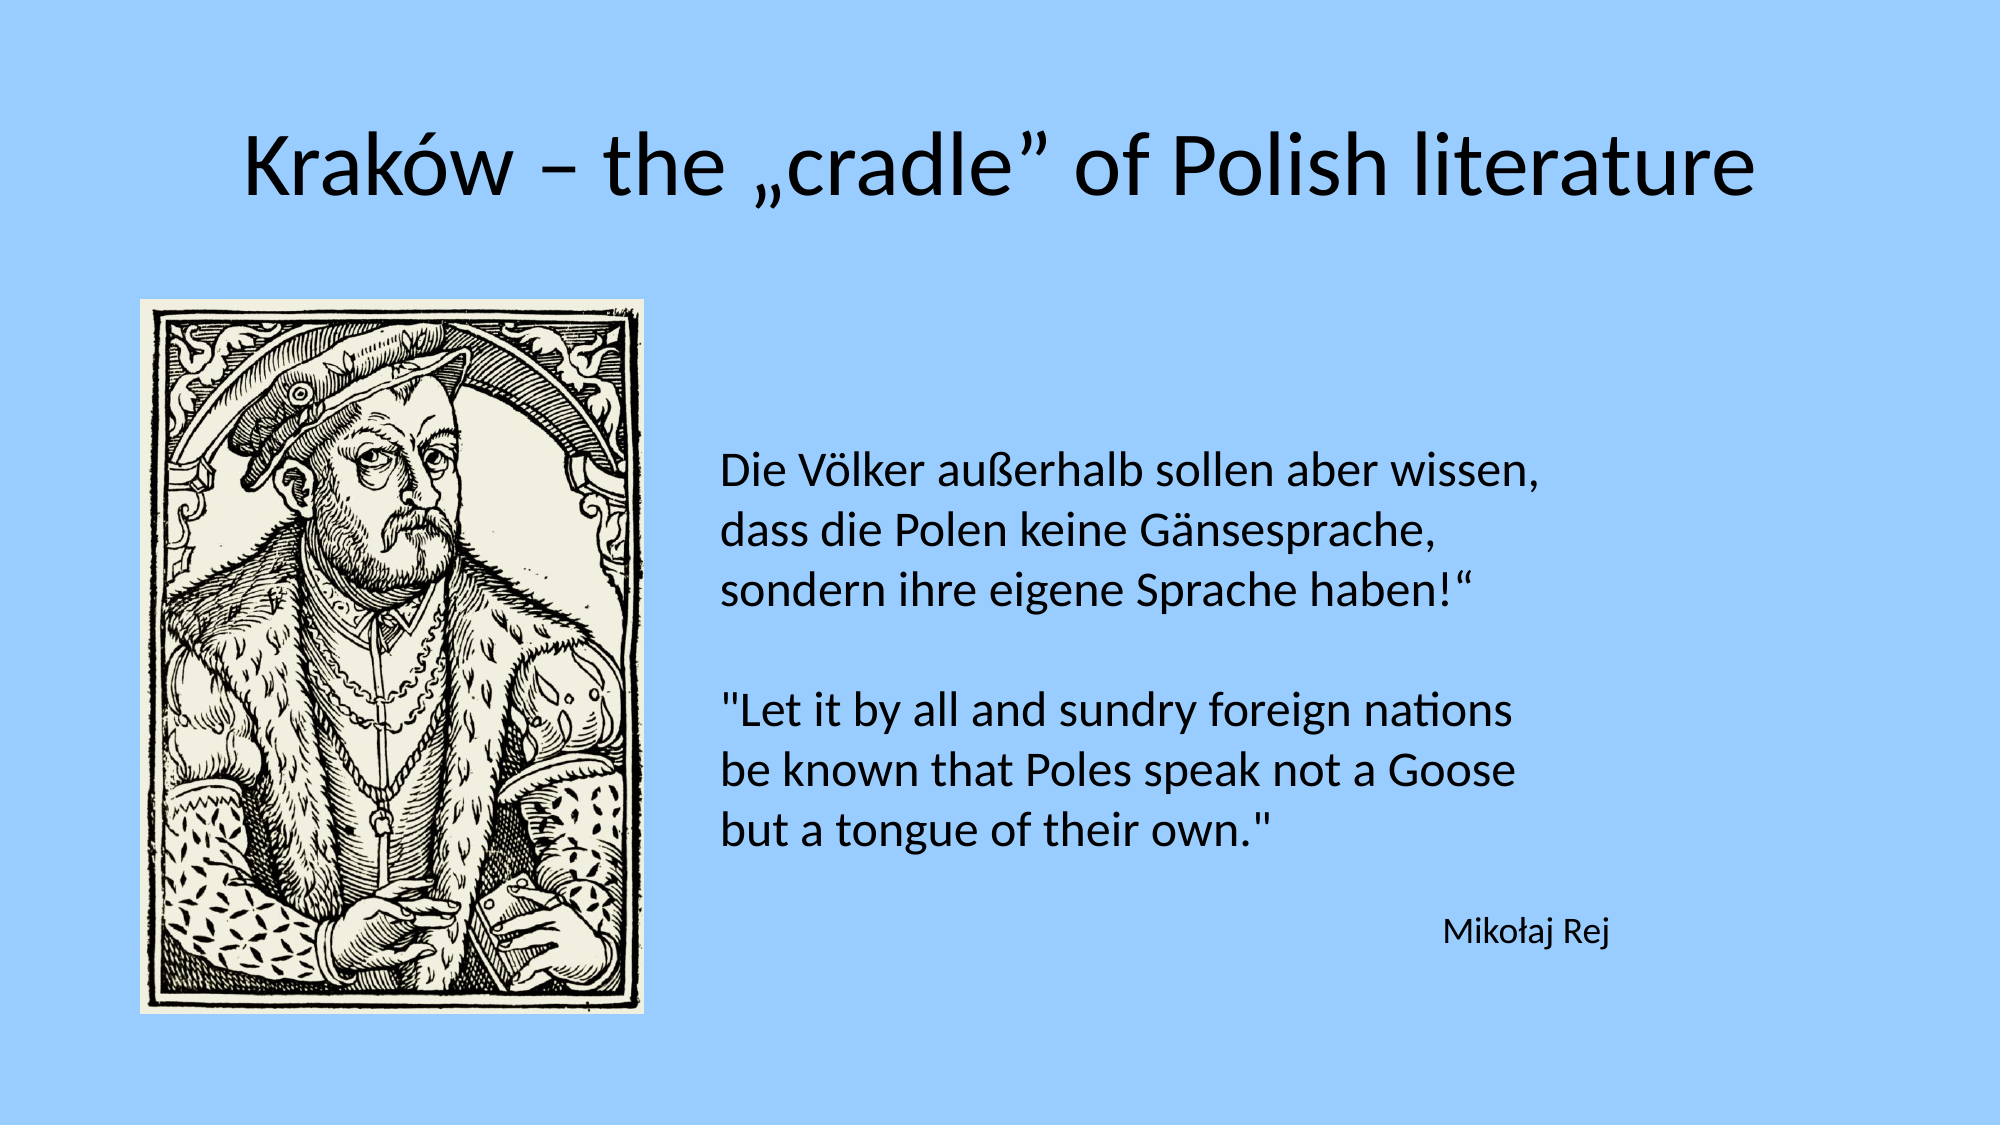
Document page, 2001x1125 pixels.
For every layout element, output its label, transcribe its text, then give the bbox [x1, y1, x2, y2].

text_box Mikołaj Rej [1584, 898, 1640, 960]
title Kraków – the „cradle” of Polish literature [100, 96, 1901, 238]
picture [140, 299, 644, 1014]
text_box Die Völker außerhalb sollen aber wissen, dass die Polen keine Gänsesprache, sondern ihre eigene Sprache haben!“ "Let it by all and sundry foreign nations be known that Poles speak not a Goose but a tongue of their own." [704, 428, 1584, 1125]
